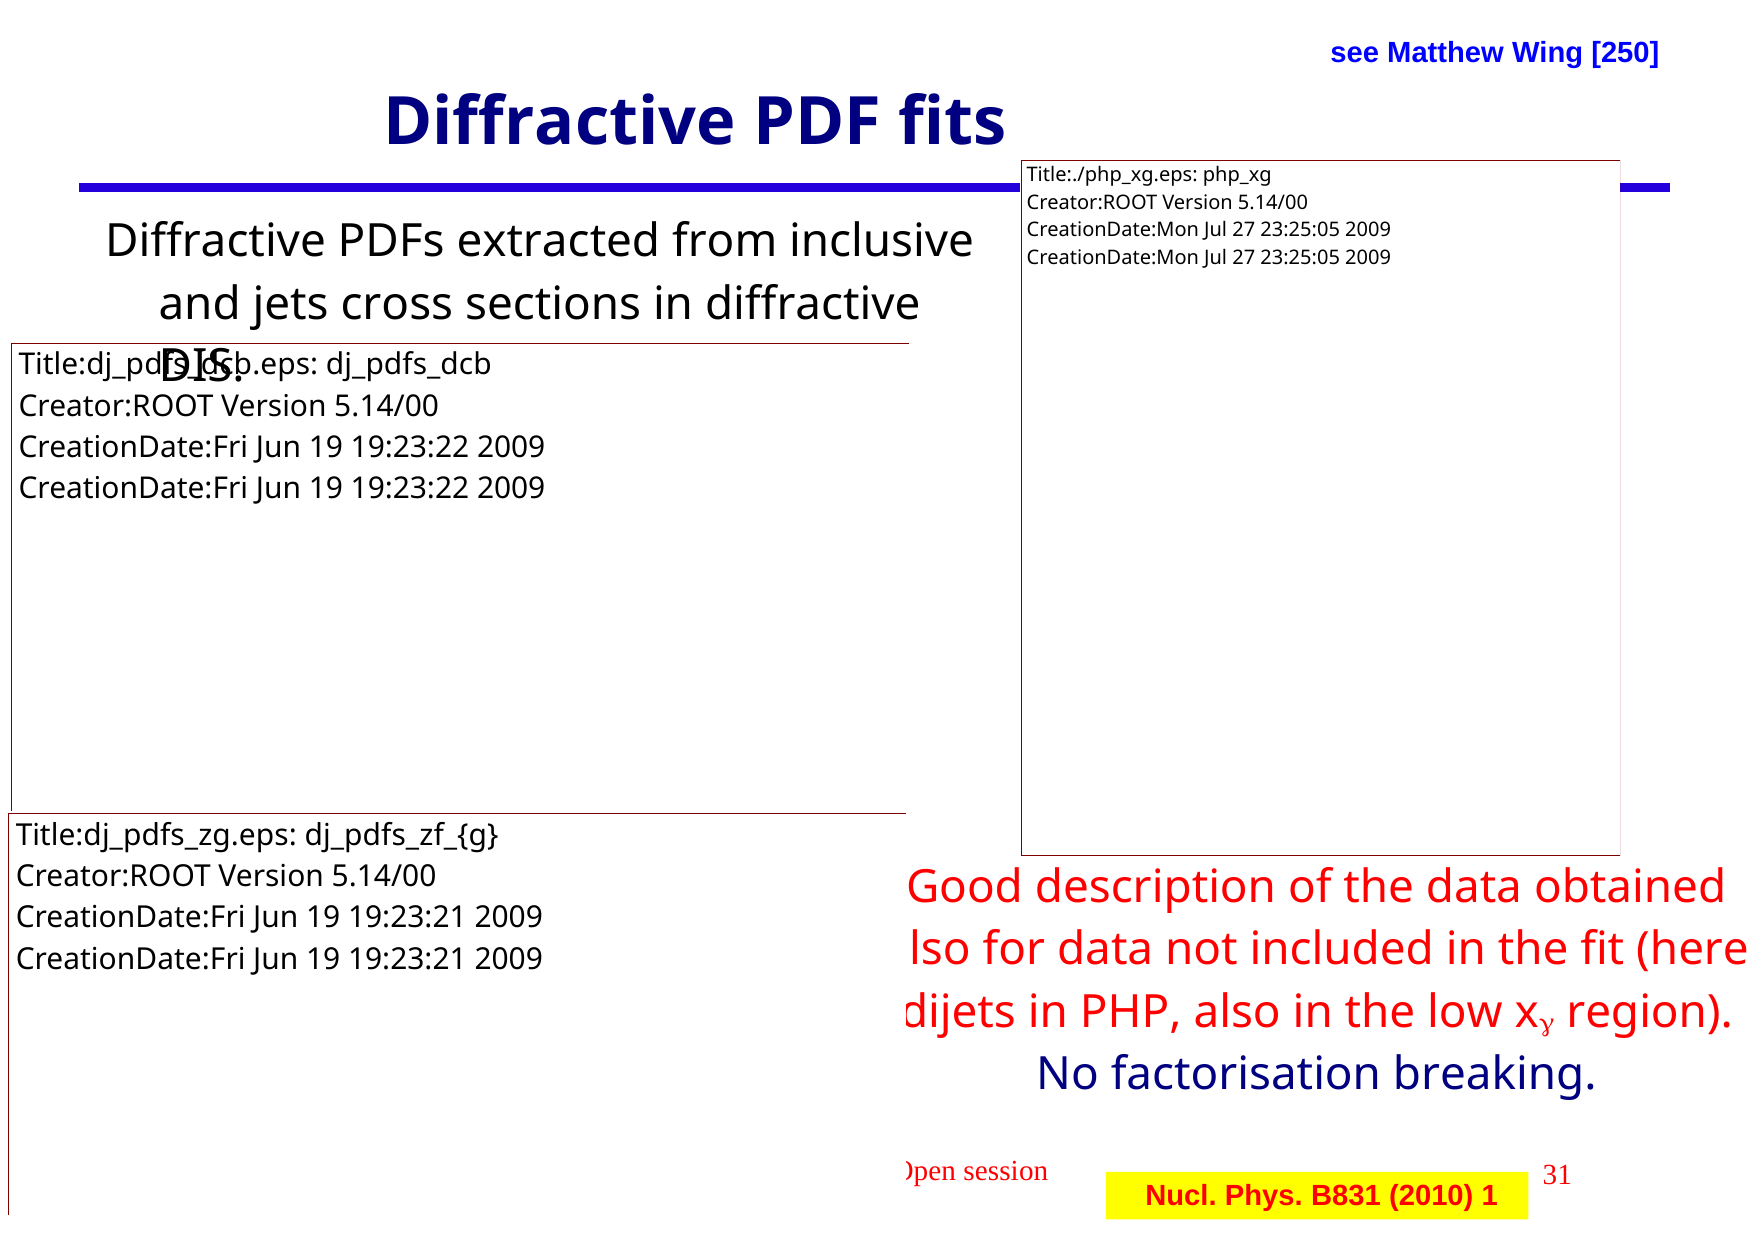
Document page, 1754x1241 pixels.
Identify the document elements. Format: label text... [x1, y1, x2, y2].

text_box Nucl. Phys. B831 (2010) 1 [1105, 1171, 1529, 1220]
list Diffractive PDFs extracted from inclusive and jets cross sections in diffractive DIS. [87, 207, 1011, 853]
title Diffractive PDF fits [87, 49, 1666, 188]
picture [1020, 159, 1621, 856]
text_box Good description of the data obtained also for data not included in the fit (here dijets in PHP, also in the low xγ region). No factorisation breaking. [906, 853, 1754, 1132]
picture [6, 340, 909, 1215]
text_box see Matthew Wing [250] [1315, 28, 1729, 77]
